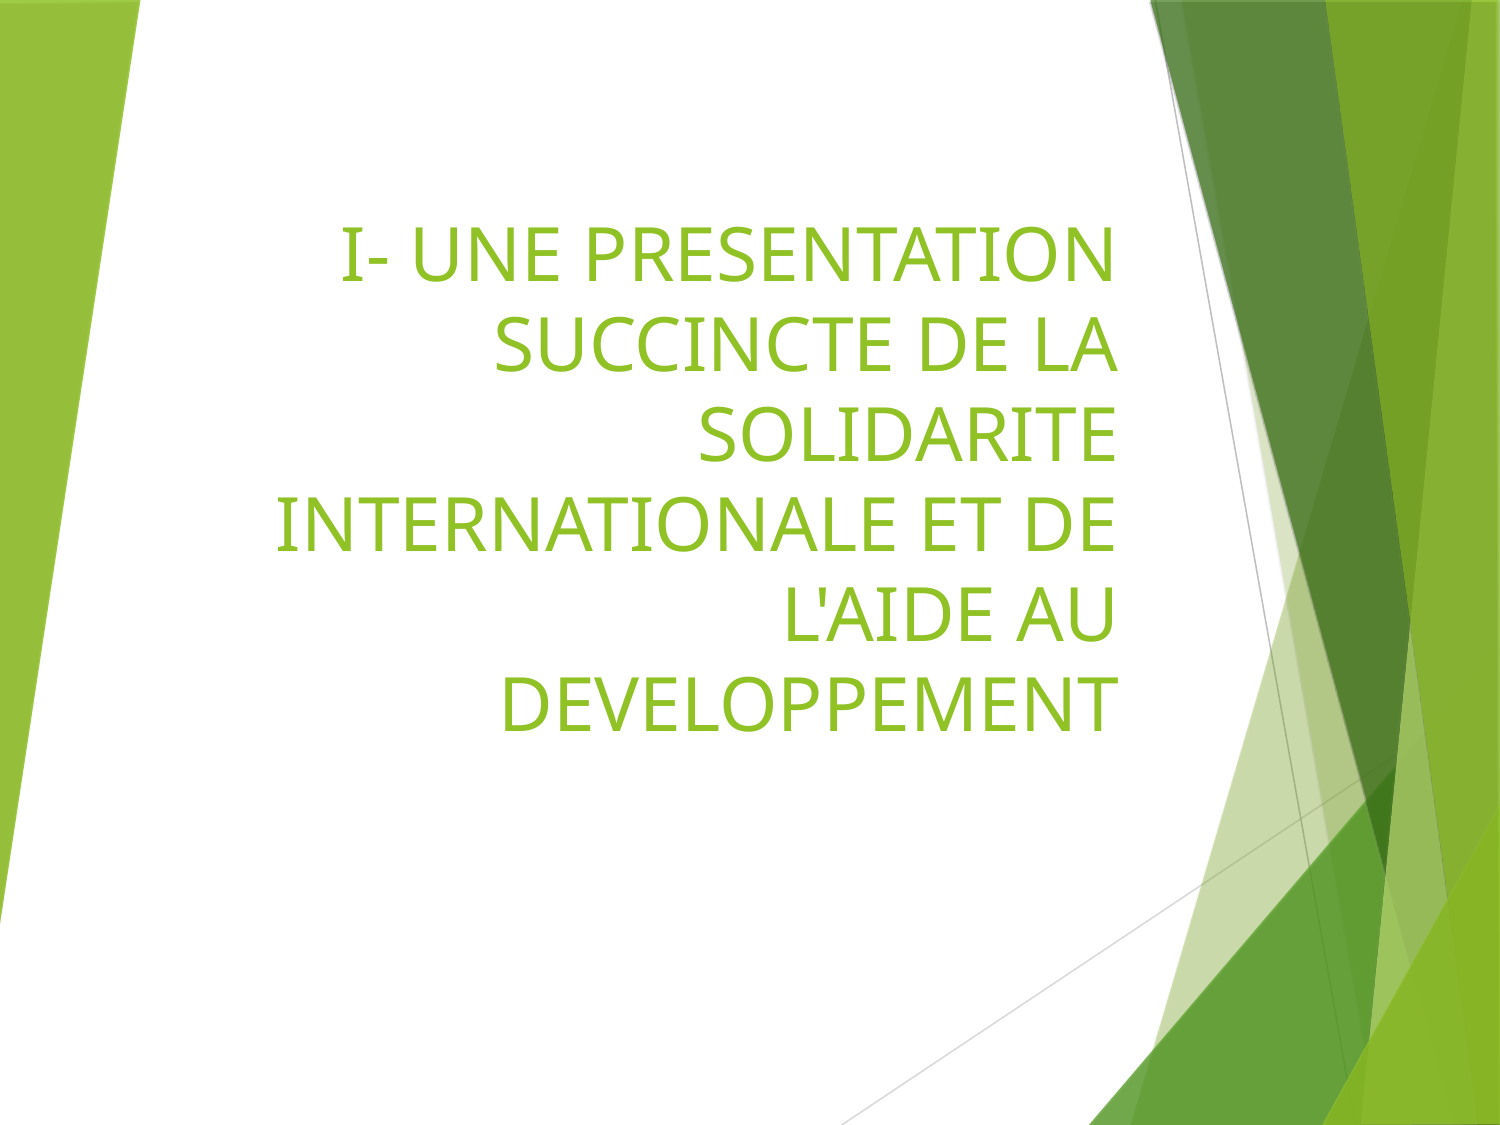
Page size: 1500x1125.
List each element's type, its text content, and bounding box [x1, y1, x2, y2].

title I- UNE PRESENTATION SUCCINCTE DE LA SOLIDARITE INTERNATIONALE ET DE L'AIDE AU DEVELOPPEMENT [178, 484, 1134, 755]
